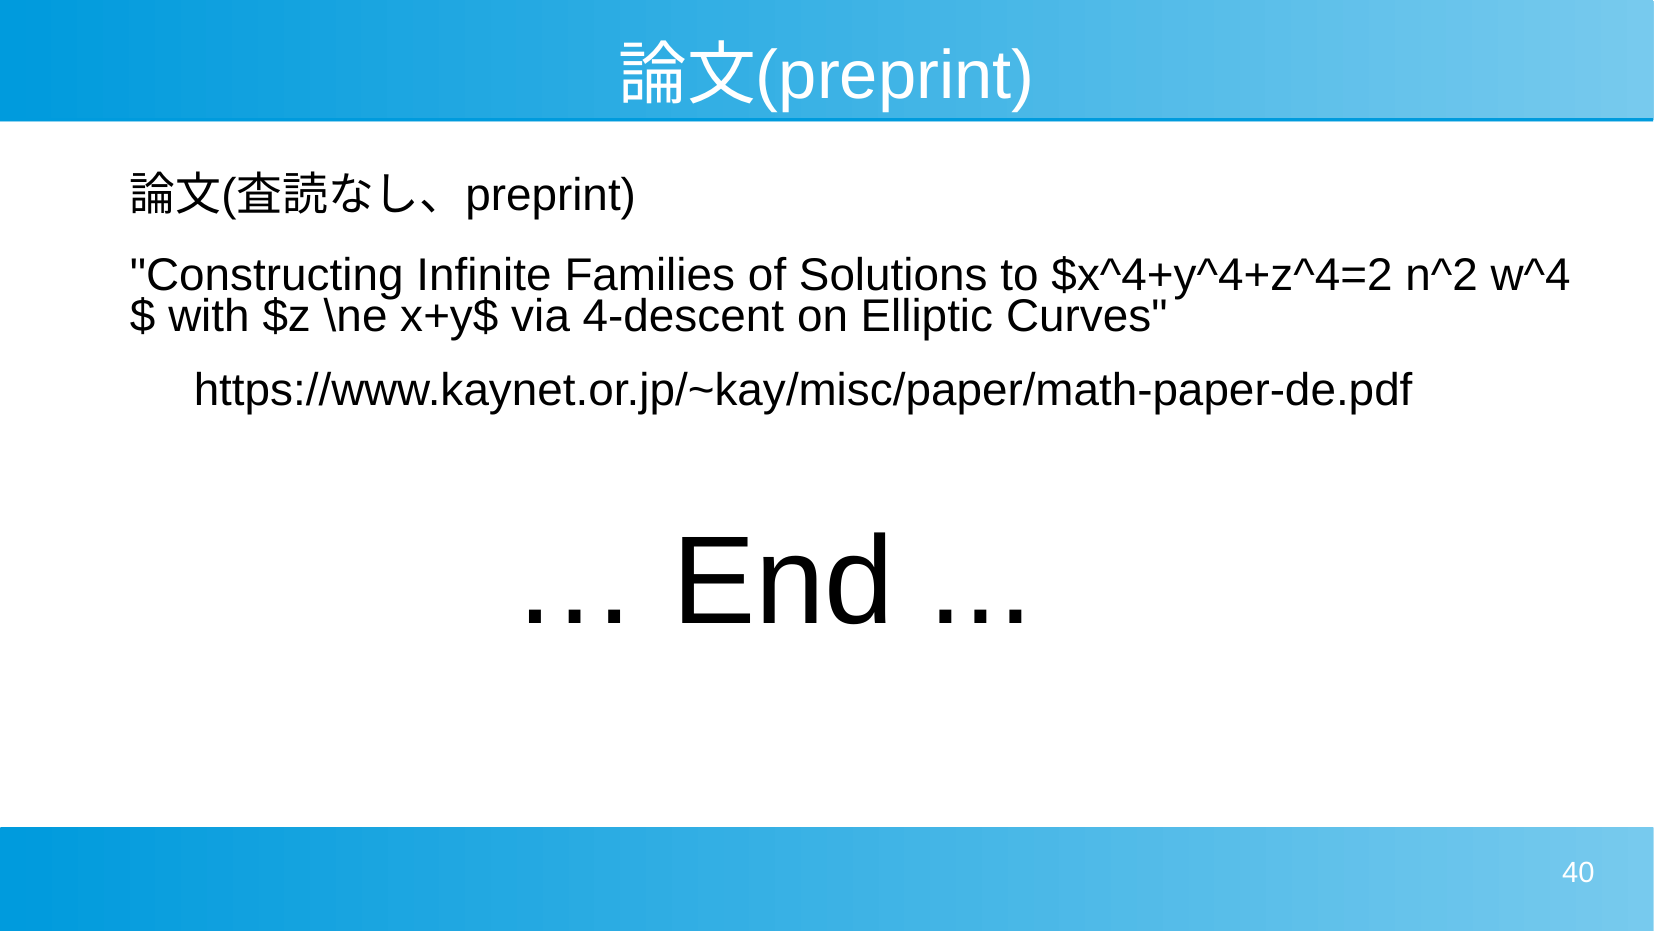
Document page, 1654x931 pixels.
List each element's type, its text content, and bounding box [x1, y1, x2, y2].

list 論文(査読なし、preprint) "Constructing Infinite Families of Solutions to $x^4+y^4+z^4=2 n^2 w^4$ with $z \ne x+y$ via 4-descent on Elliptic Curves" https://www.kaynet.or.jp/~kay/misc/paper/math-paper-de.pdf … End ... [59, 121, 1595, 798]
title 論文(preprint) [59, 29, 1595, 108]
